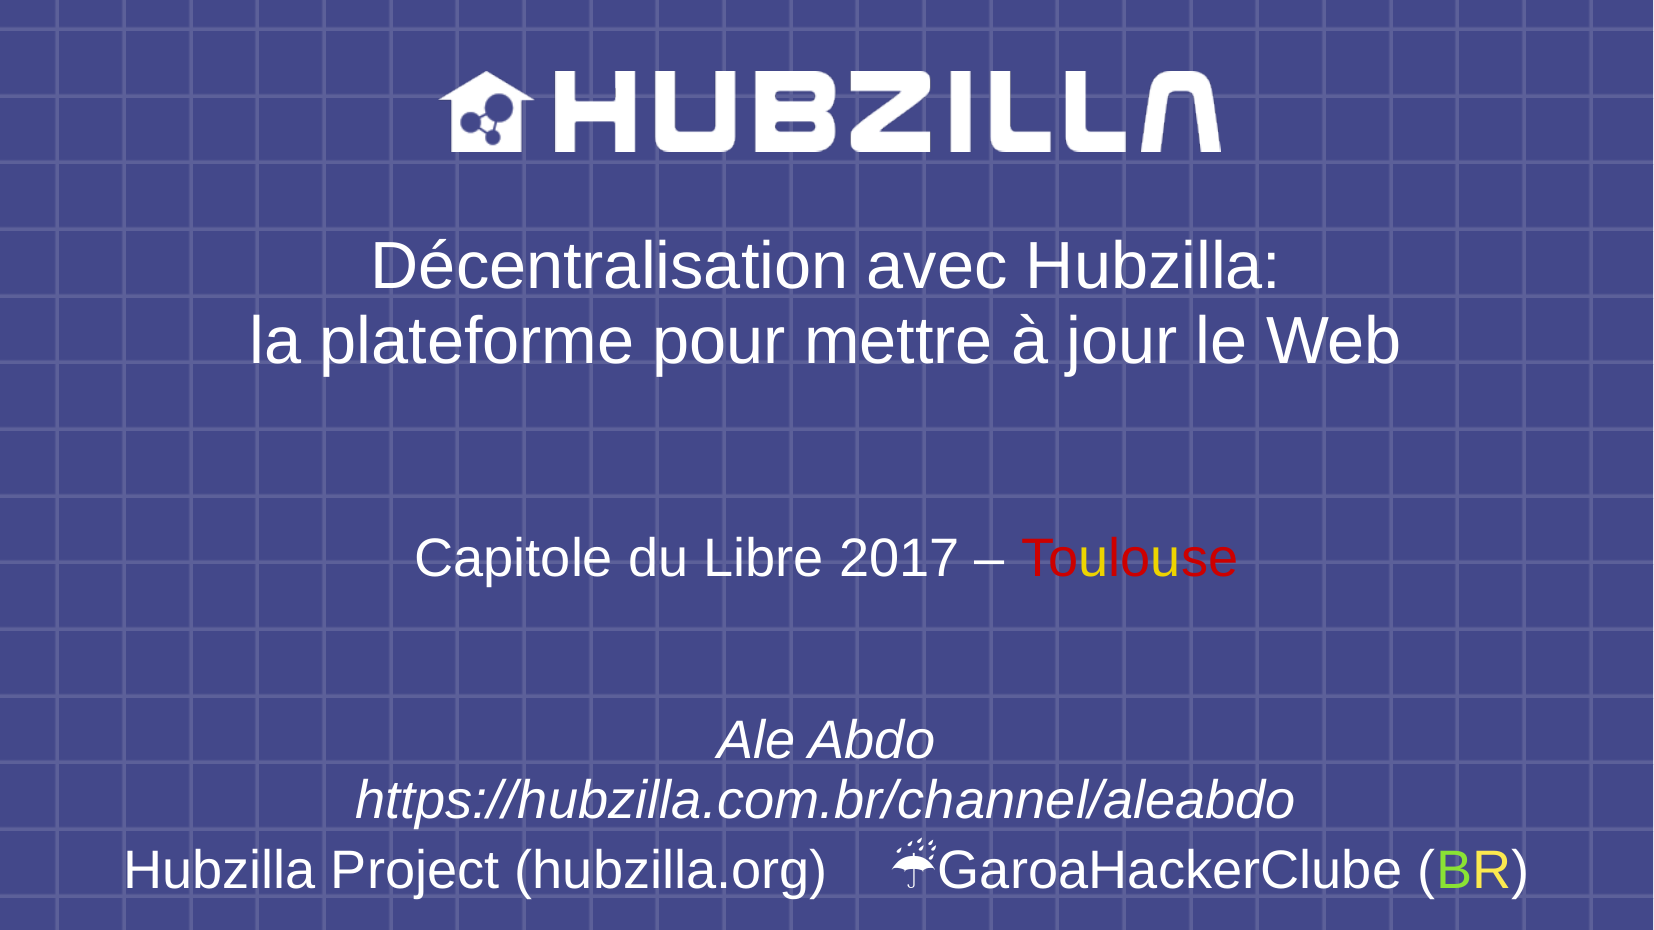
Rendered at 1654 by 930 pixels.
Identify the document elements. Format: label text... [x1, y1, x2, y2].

subtitle Décentralisation avec Hubzilla: la plateforme pour mettre à jour le Web Capitole du Libre 2017 – Toulouse Ale Abdo https://hubzilla.com.br/channel/aleabdo Hubzilla Project (hubzilla.org) ☔GaroaHackerClube (BR) [82, 217, 1571, 916]
picture [0, 0, 1654, 930]
